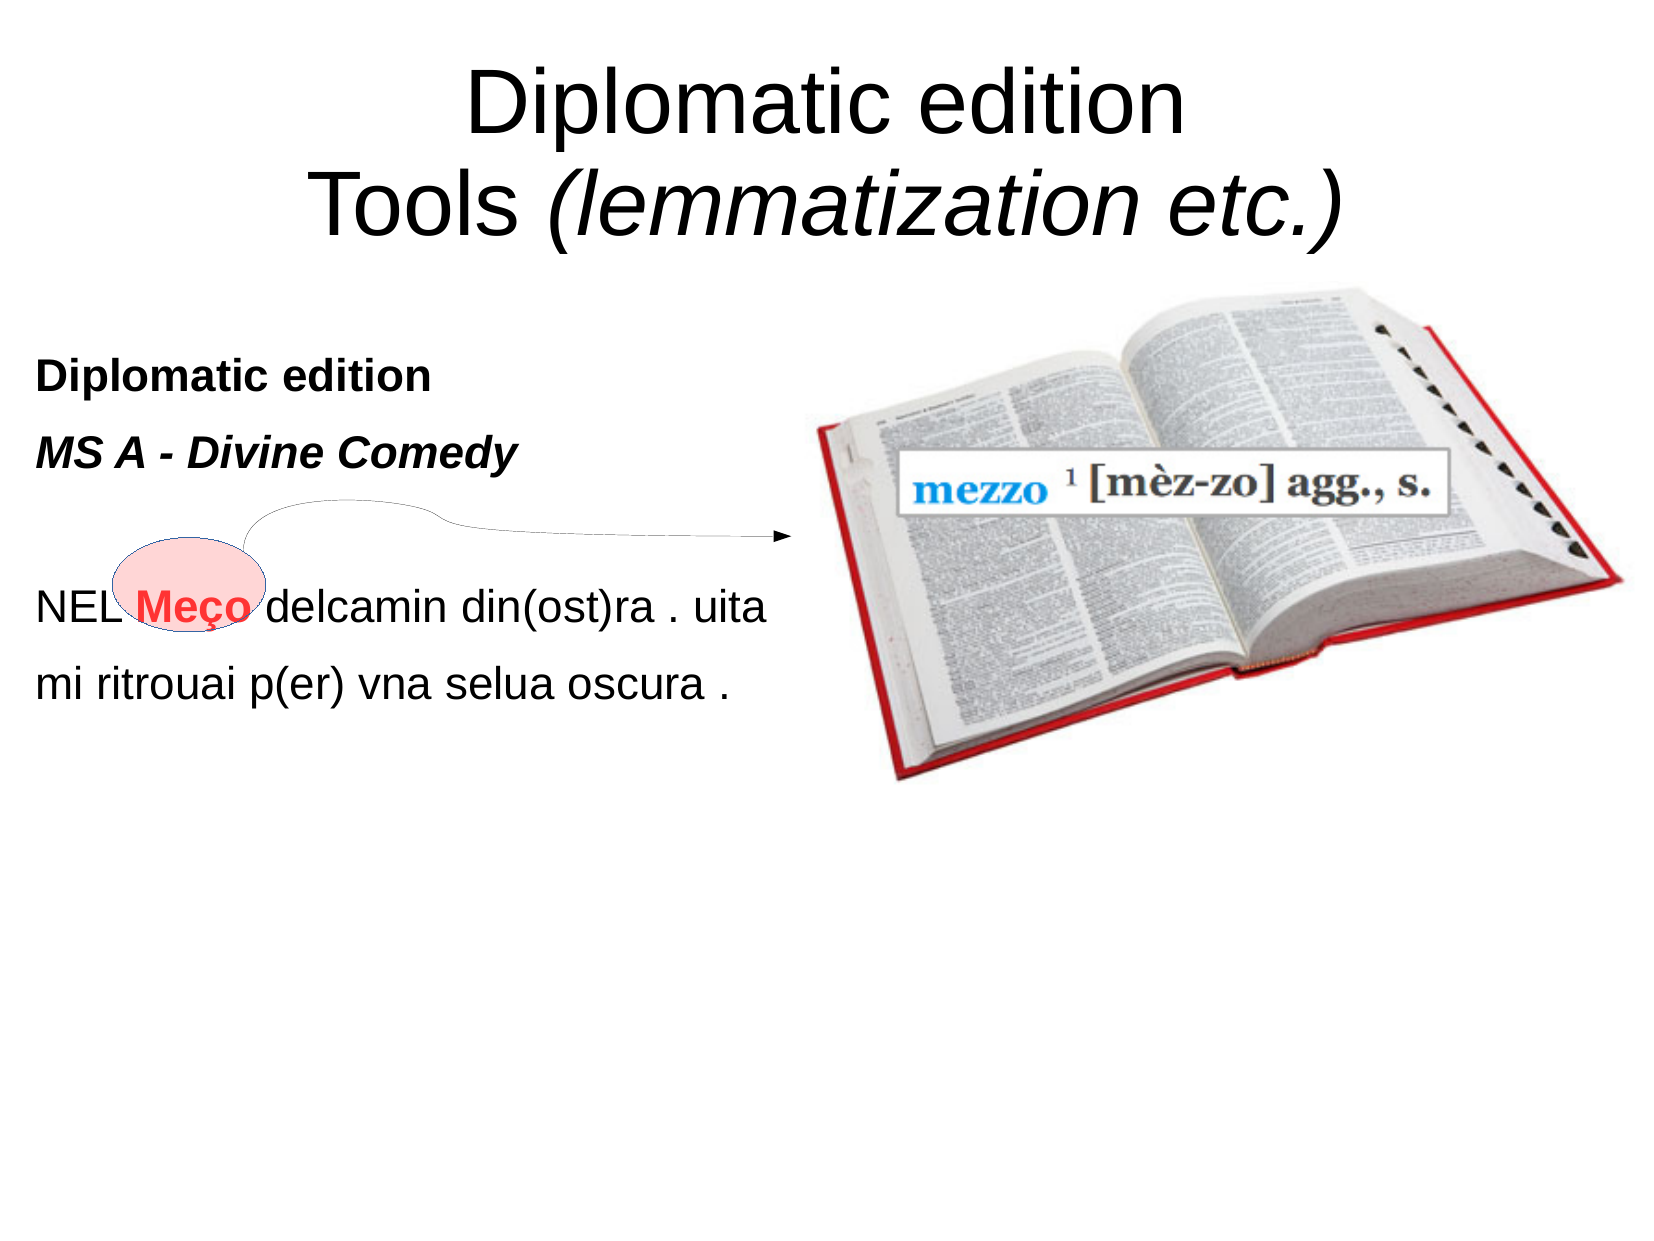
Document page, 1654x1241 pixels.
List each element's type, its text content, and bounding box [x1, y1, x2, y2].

picture [791, 281, 1642, 792]
list Diplomatic edition MS A - Divine Comedy NEL Meço delcamin din(ost)ra . uita mi ritrouai p(er) vna selua oscura . [35, 324, 791, 756]
title Diplomatic edition Tools (lemmatization etc.) [82, 49, 1571, 257]
text_box [112, 537, 266, 632]
